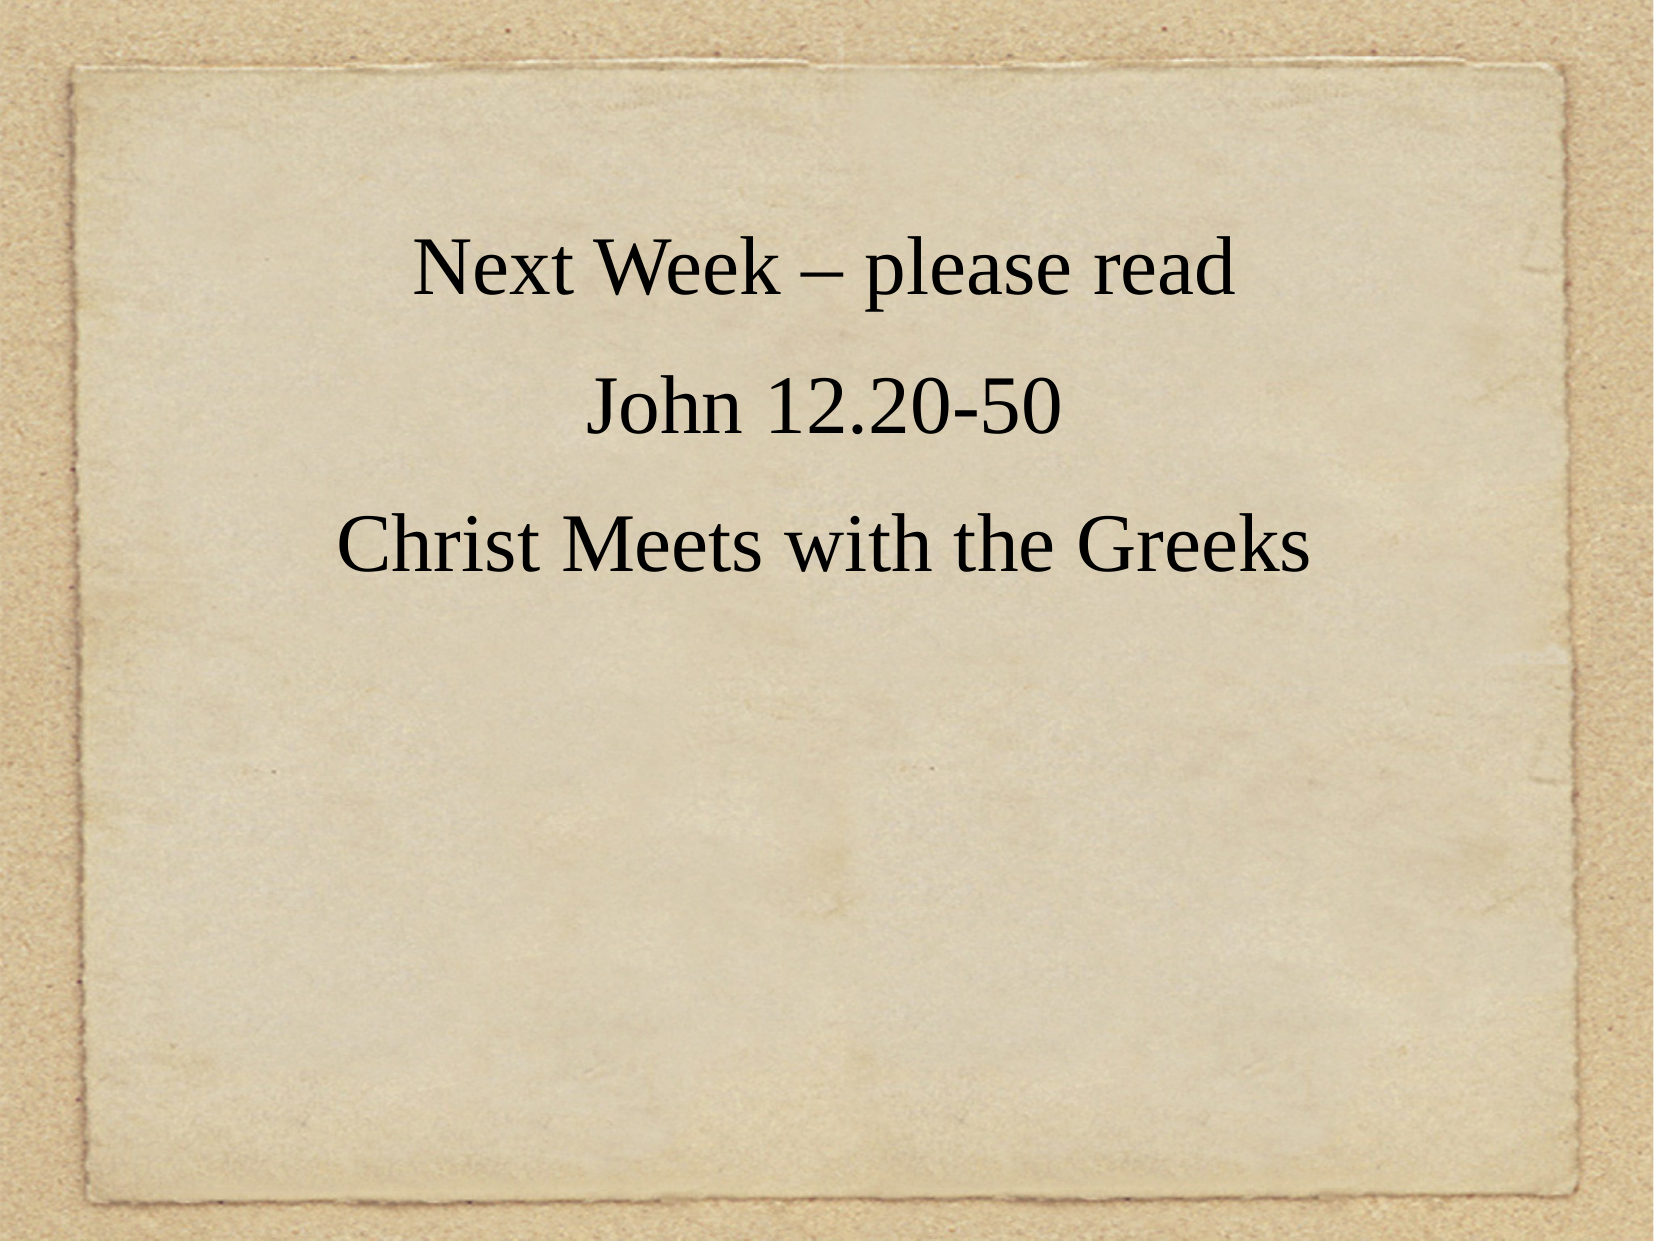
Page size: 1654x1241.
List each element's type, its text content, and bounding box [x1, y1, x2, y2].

text_box Next Week – please read John 12.20-50 Christ Meets with the Greeks [75, 75, 1576, 1201]
picture [0, 0, 1654, 1241]
